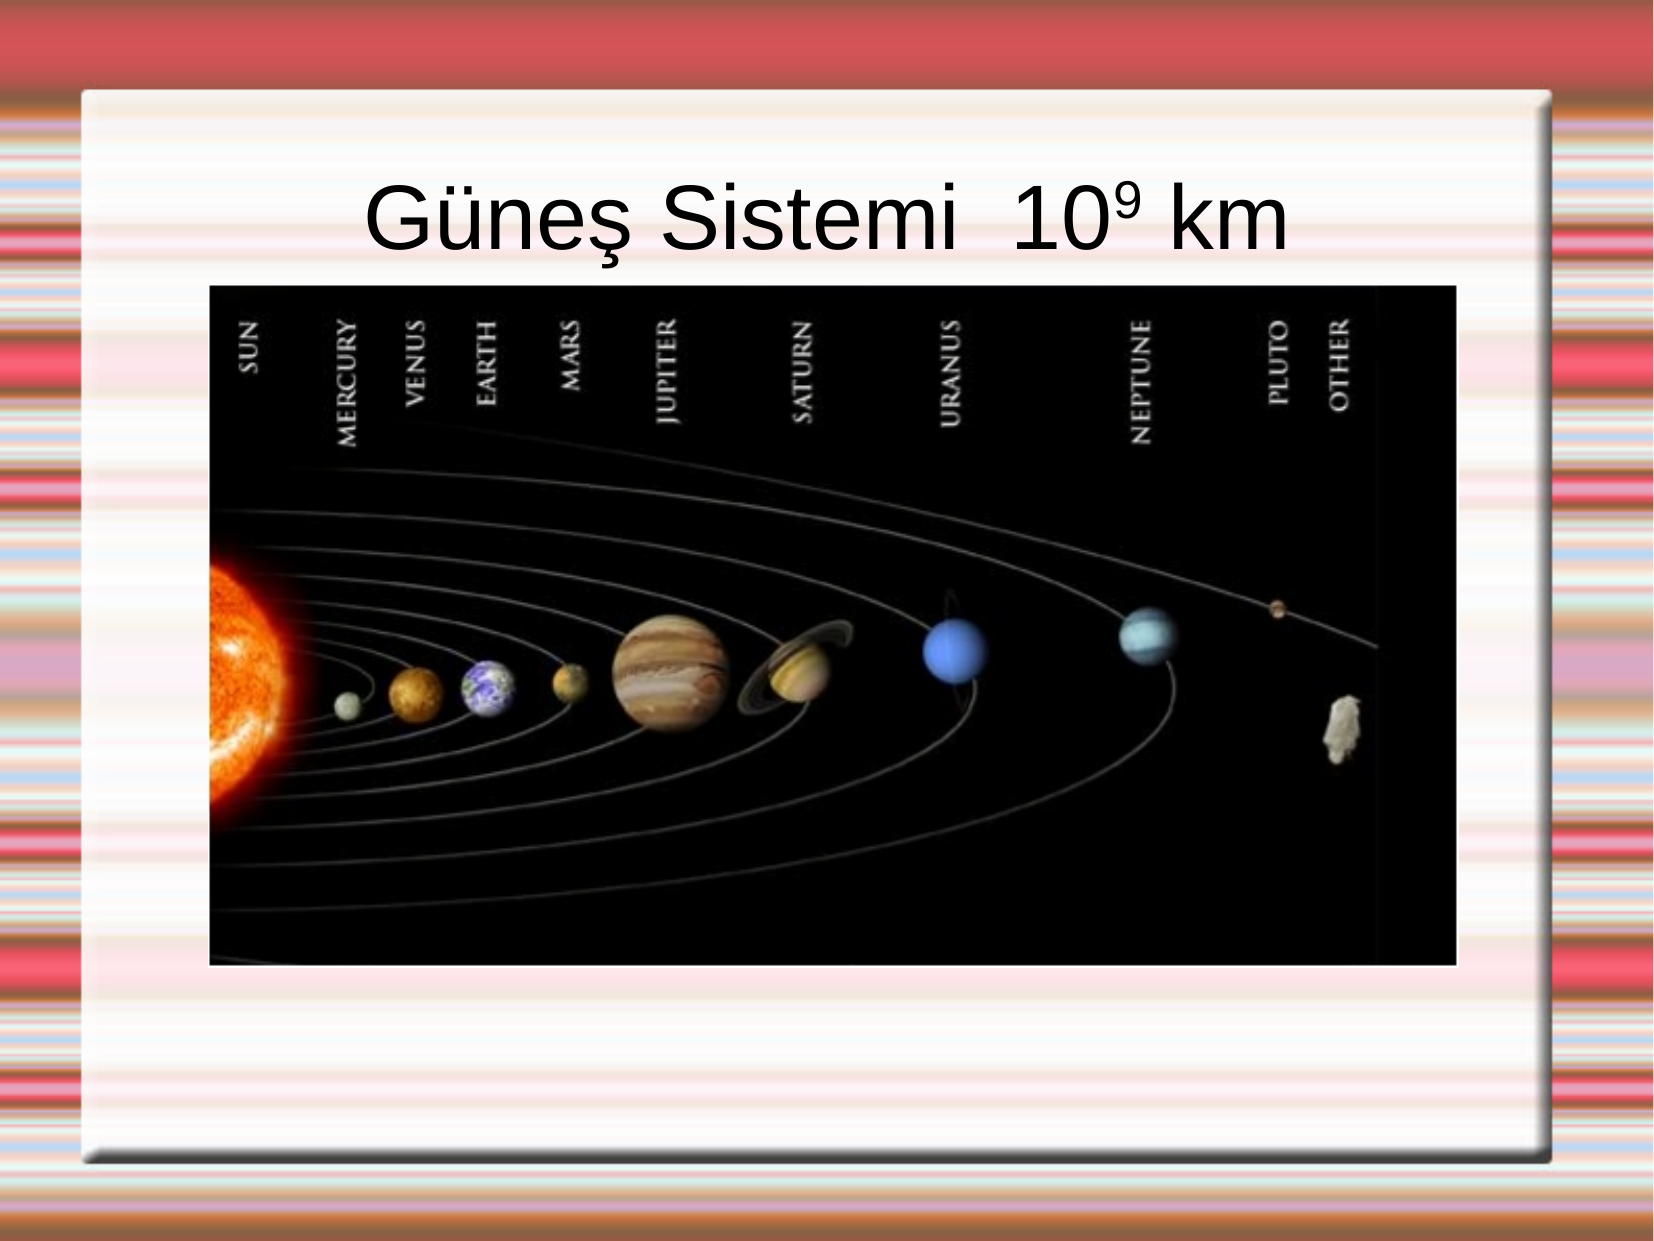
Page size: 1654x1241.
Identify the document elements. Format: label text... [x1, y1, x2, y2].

title Güneş Sistemi 109 km [121, 114, 1534, 322]
picture [0, 0, 1654, 1241]
